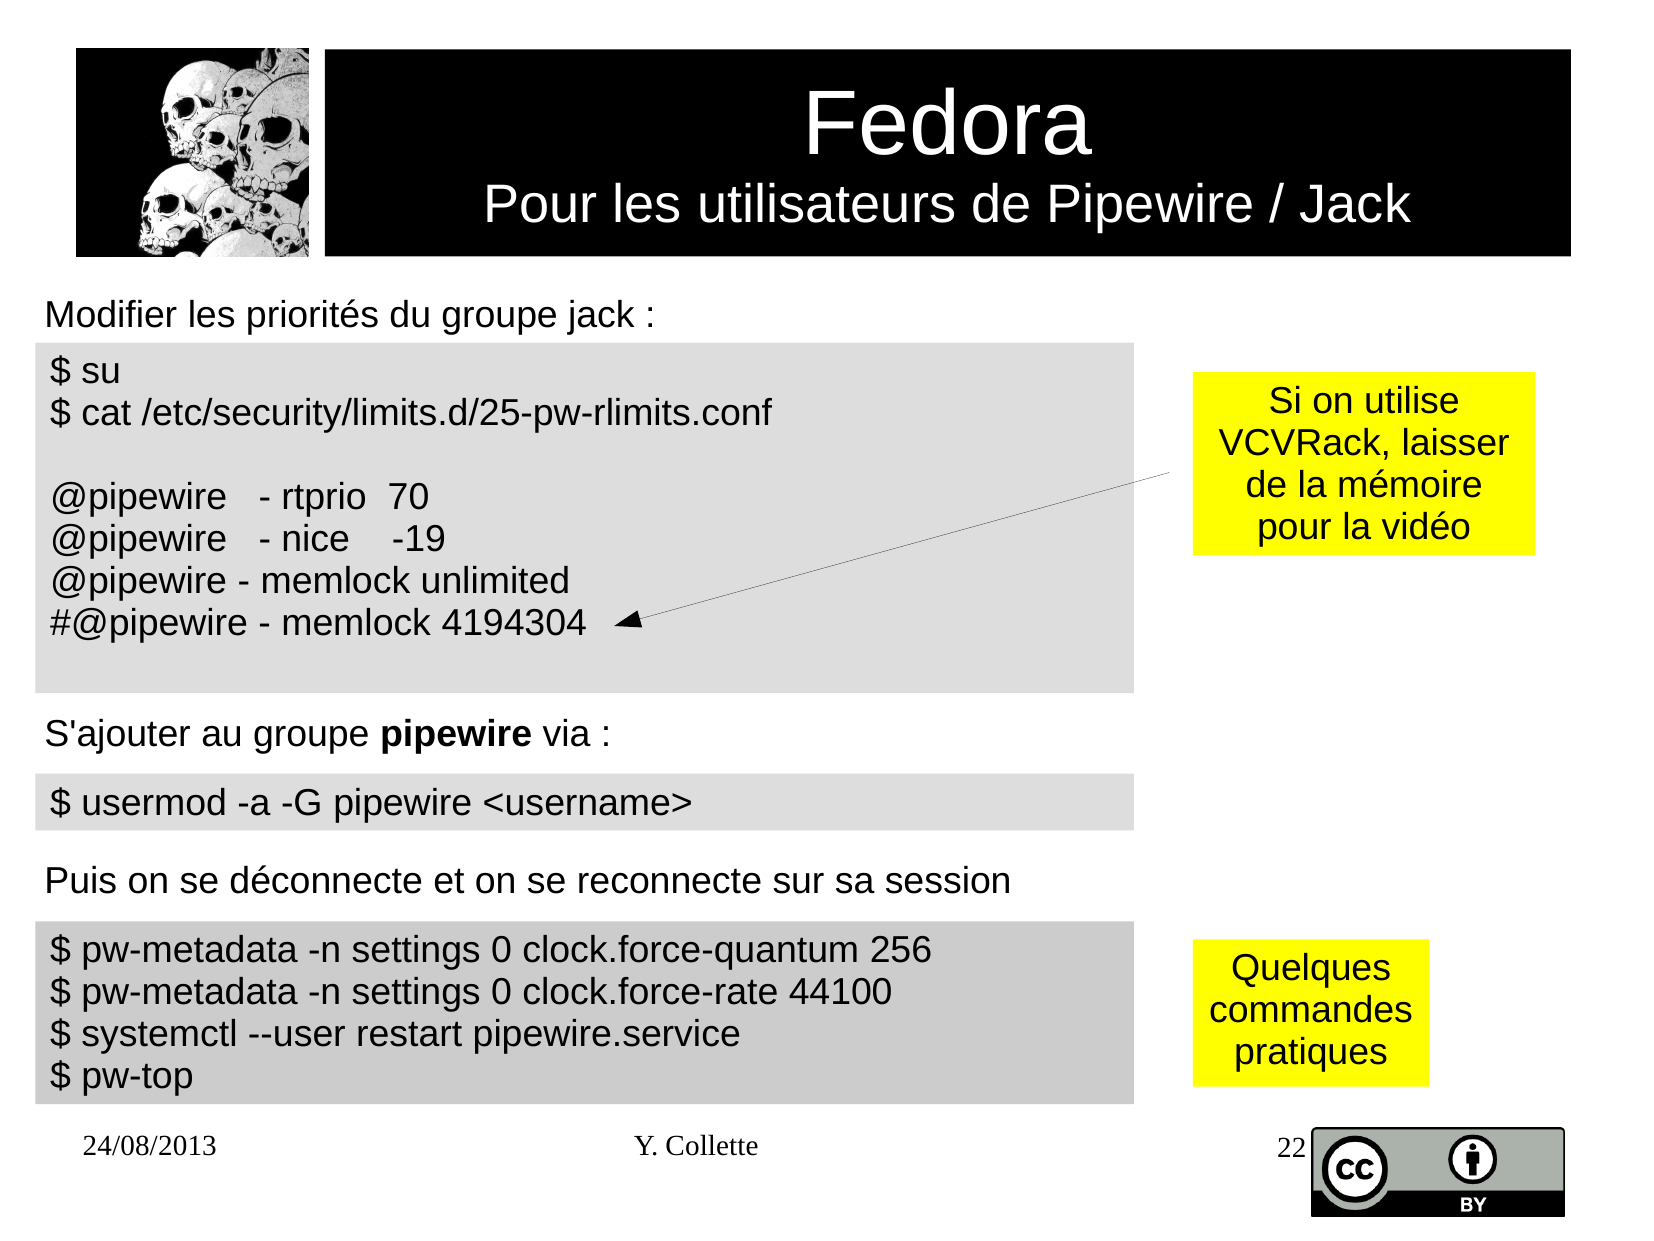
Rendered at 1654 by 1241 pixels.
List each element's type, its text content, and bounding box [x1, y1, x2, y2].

text_box $ usermod -a -G pipewire <username> [35, 773, 1134, 831]
text_box Puis on se déconnecte et on se reconnecte sur sa session [29, 852, 1052, 910]
text_box S'ajouter au groupe pipewire via : [29, 705, 928, 762]
title Fedora Pour les utilisateurs de Pipewire / Jack [324, 49, 1571, 257]
text_box Quelques commandes pratiques [1192, 939, 1430, 1087]
text_box $ su $ cat /etc/security/limits.d/25-pw-rlimits.conf @pipewire - rtprio 70 @pipewire - nice -19 @pipewire - memlock unlimited #@pipewire - memlock 4194304 [35, 342, 1134, 694]
picture [1311, 1127, 1565, 1217]
picture [76, 48, 309, 257]
text_box Si on utilise VCVRack, laisser de la mémoire pour la vidéo [1192, 372, 1536, 555]
text_box Modifier les priorités du groupe jack : [29, 285, 928, 343]
text_box $ pw-metadata -n settings 0 clock.force-quantum 256 $ pw-metadata -n settings 0 clock.force-rate 44100 $ systemctl --user restart pipewire.service $ pw-top [35, 921, 1134, 1105]
